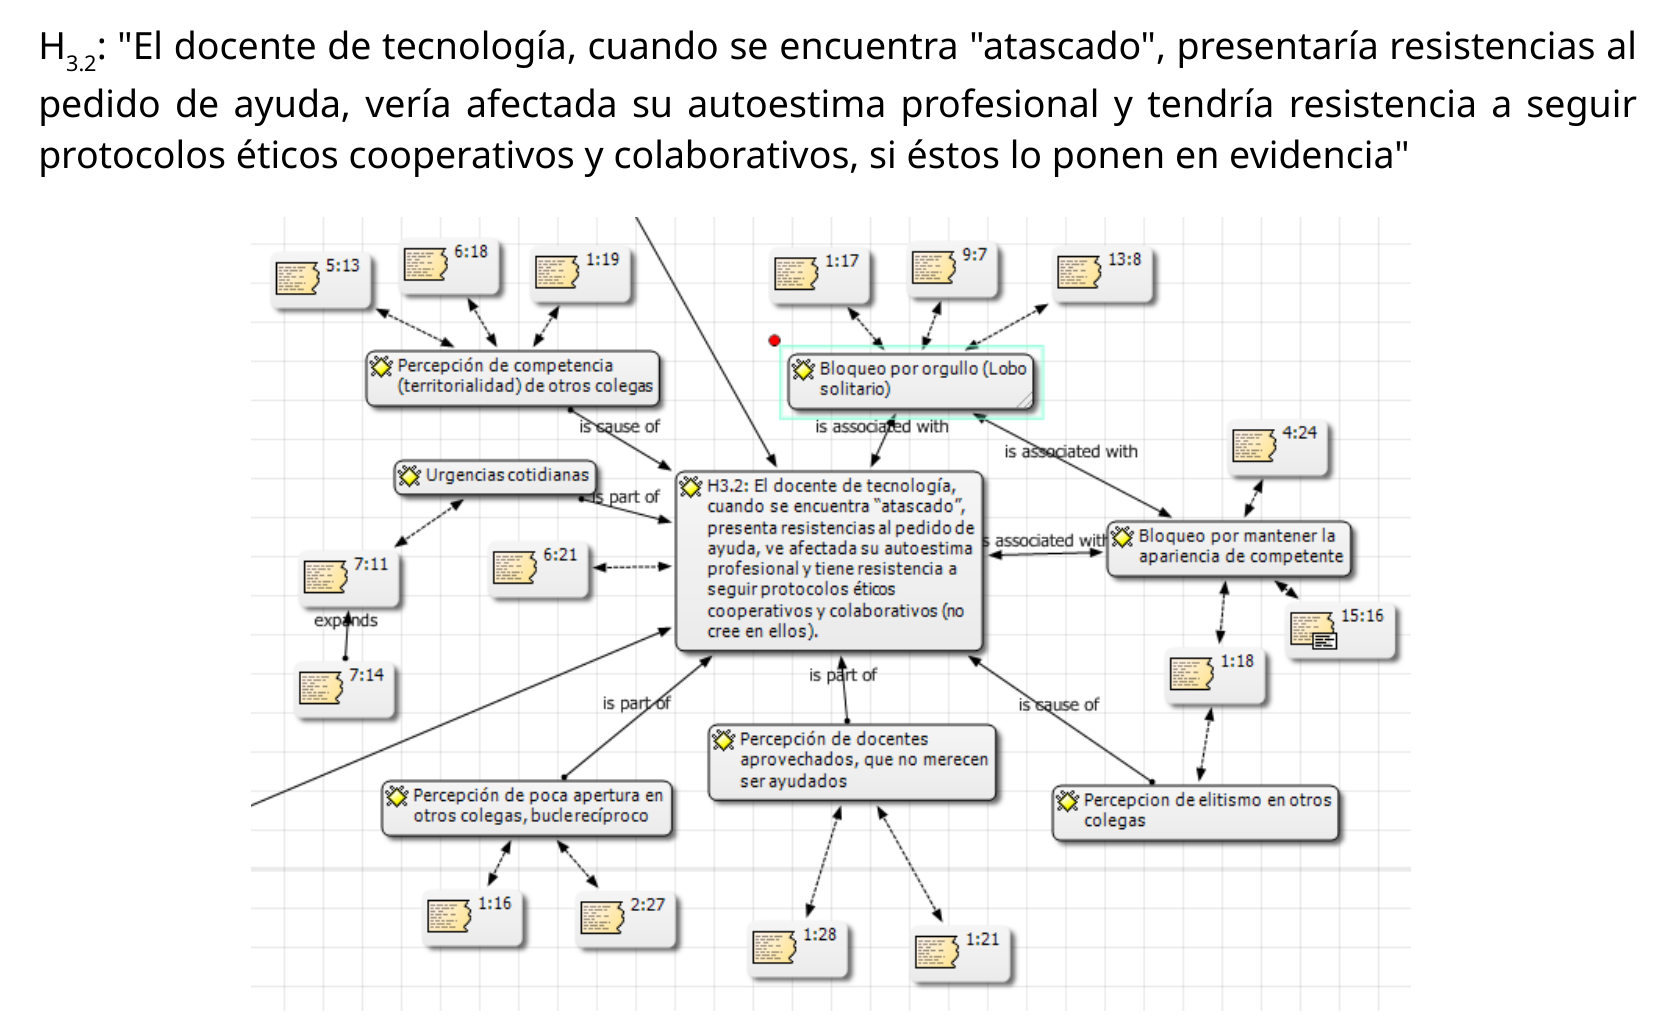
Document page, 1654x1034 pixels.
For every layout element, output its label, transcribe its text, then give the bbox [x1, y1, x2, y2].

picture [251, 217, 1411, 1012]
text_box H3.2: "El docente de tecnología, cuando se encuentra "atascado", presentaría resistencias al pedido de ayuda, vería afectada su autoestima profesional y tendría resistencia a seguir protocolos éticos cooperativos y colaborativos, si éstos lo ponen en evidencia" [23, 11, 1654, 1015]
